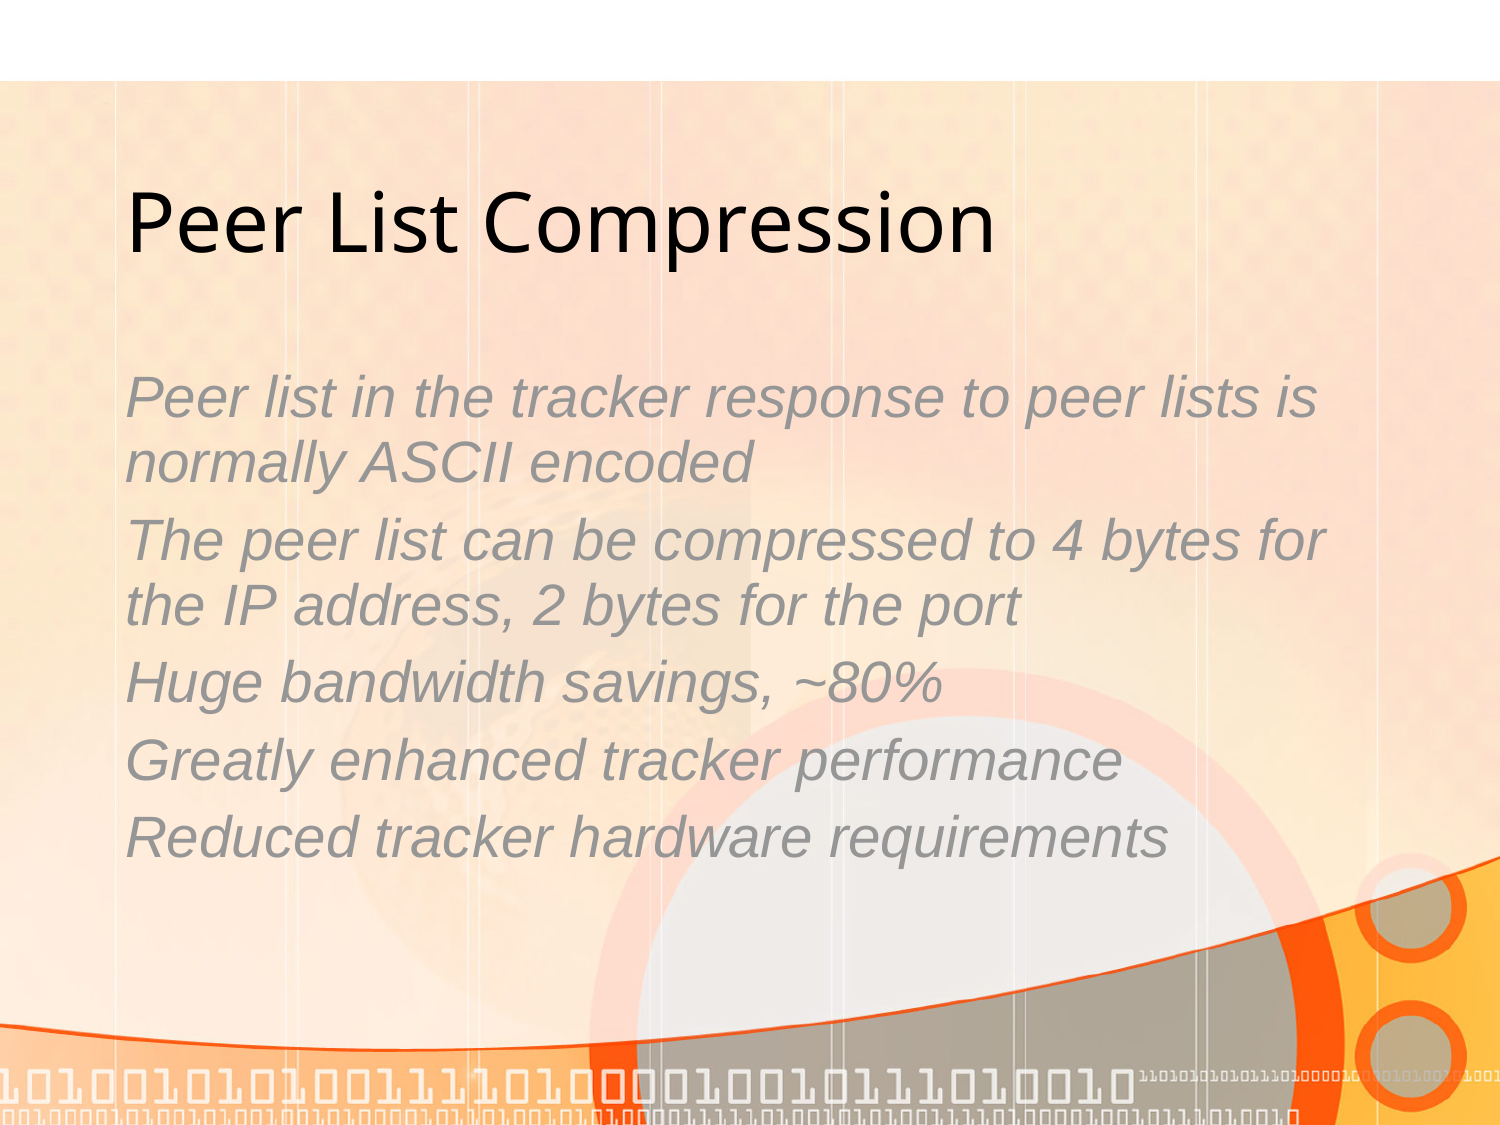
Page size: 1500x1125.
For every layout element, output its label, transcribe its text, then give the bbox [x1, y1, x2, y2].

picture [0, 0, 1500, 1125]
title Peer List Compression [125, 119, 1463, 321]
subtitle Peer list in the tracker response to peer lists is normally ASCII encoded The peer list can be compressed to 4 bytes for the IP address, 2 bytes for the port Huge bandwidth savings, ~80% Greatly enhanced tracker performance Reduced tracker hardware requirements [125, 299, 1388, 936]
